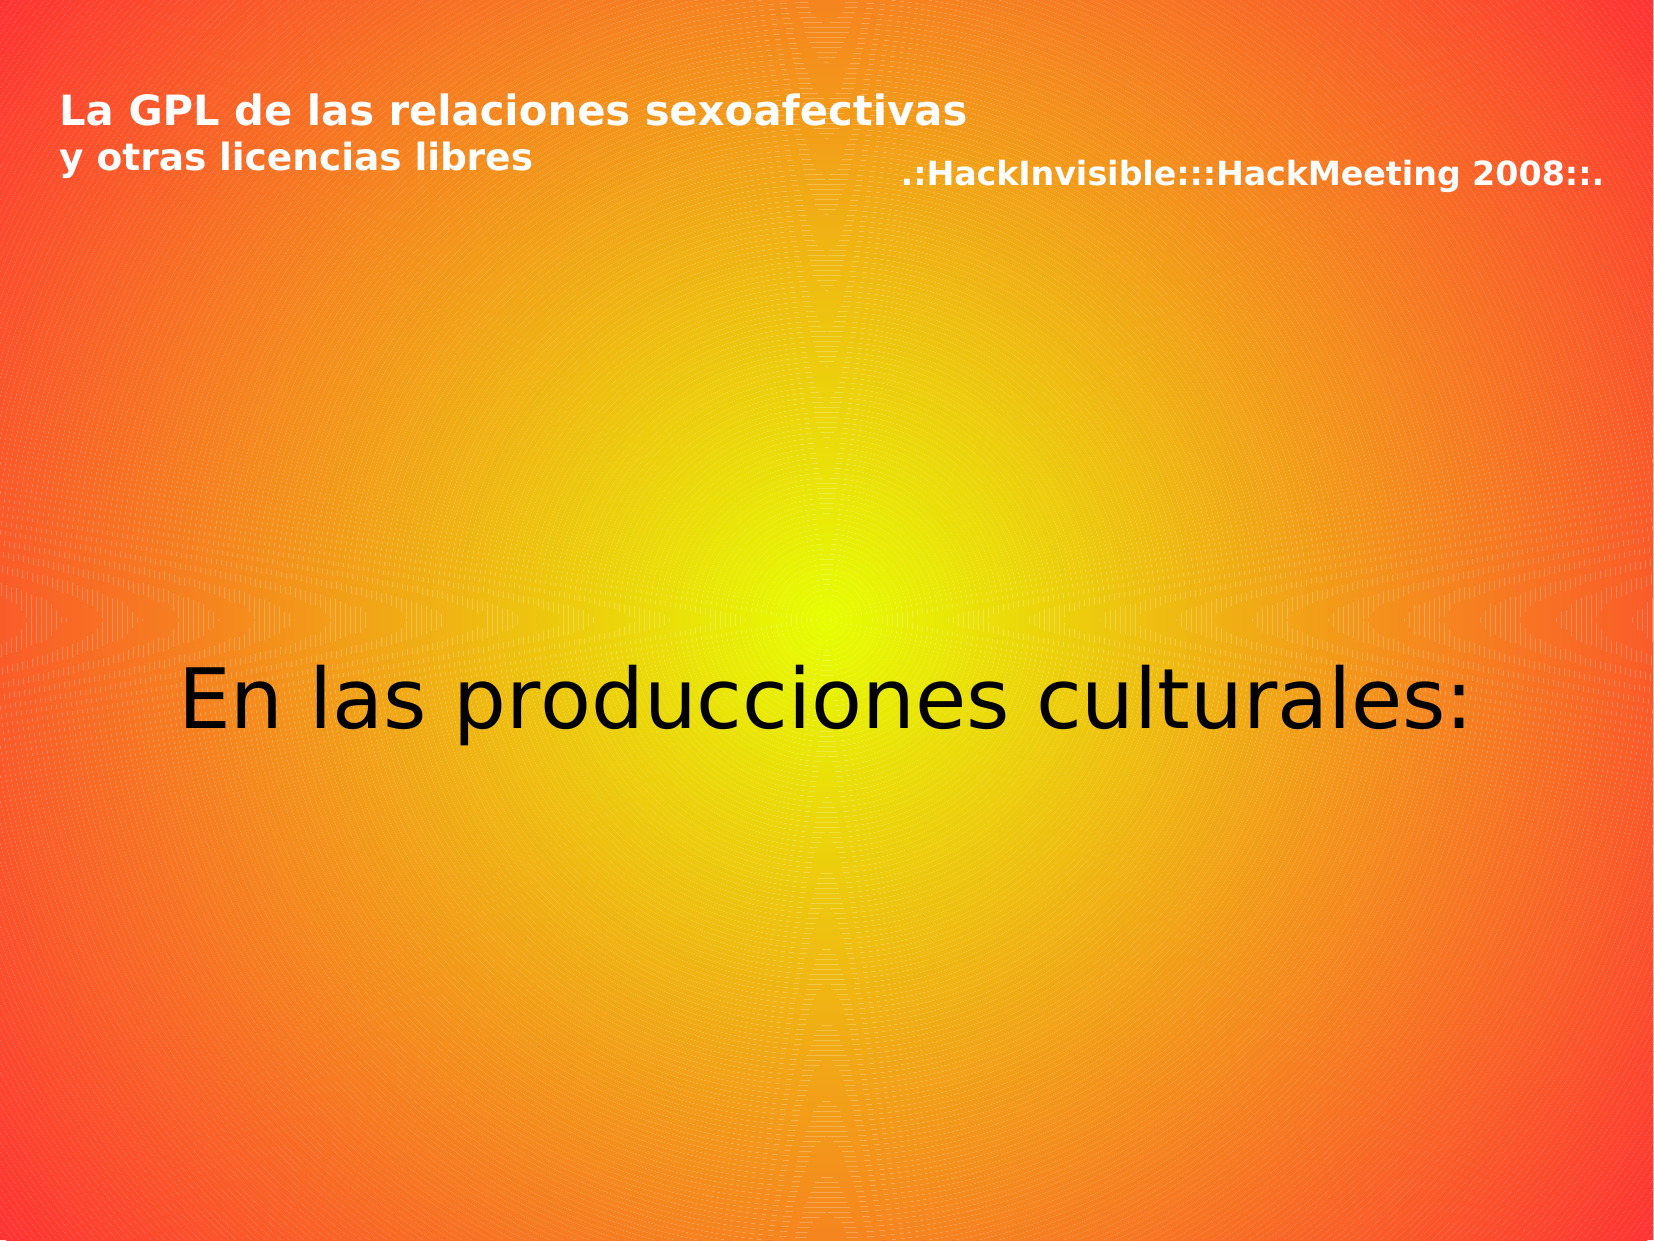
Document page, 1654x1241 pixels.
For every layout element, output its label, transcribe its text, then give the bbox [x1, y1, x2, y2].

text_box .:HackInvisible:::HackMeeting 2008::. [885, 147, 1607, 201]
title La GPL de las relaciones sexoafectivas y otras licencias libres [59, 59, 1595, 207]
subtitle En las producciones culturales: [82, 297, 1571, 1102]
